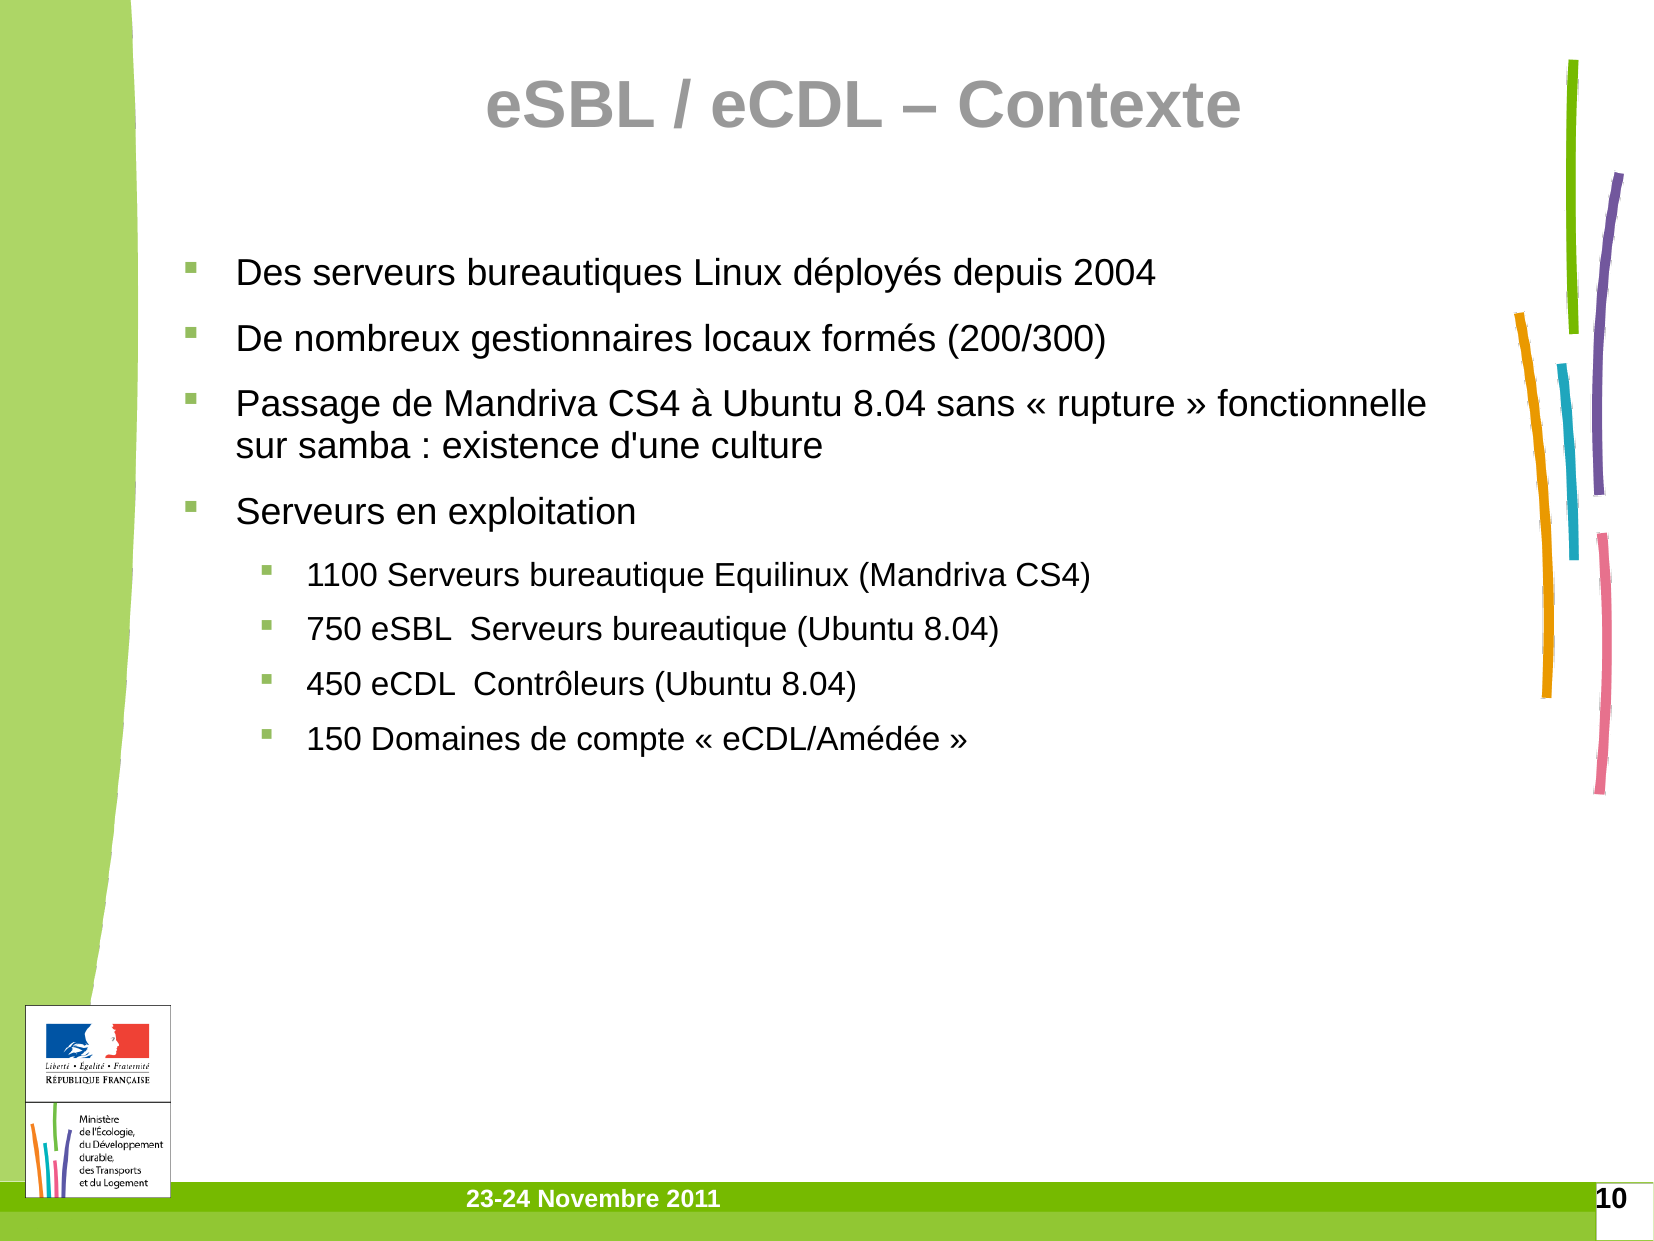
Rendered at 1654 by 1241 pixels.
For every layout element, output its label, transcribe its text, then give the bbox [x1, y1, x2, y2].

picture [0, 0, 1654, 1241]
title eSBL / eCDL – Contexte [147, 30, 1582, 180]
list Des serveurs bureautiques Linux déployés depuis 2004 De nombreux gestionnaires locaux formés (200/300) Passage de Mandriva CS4 à Ubuntu 8.04 sans « rupture » fonctionnelle sur samba : existence d'une culture Serveurs en exploitation 1100 Serveurs bureautique Equilinux (Mandriva CS4) 750 eSBL Serveurs bureautique (Ubuntu 8.04) 450 eCDL Contrôleurs (Ubuntu 8.04) 150 Domaines de compte « eCDL/Amédée » [152, 180, 1483, 1023]
